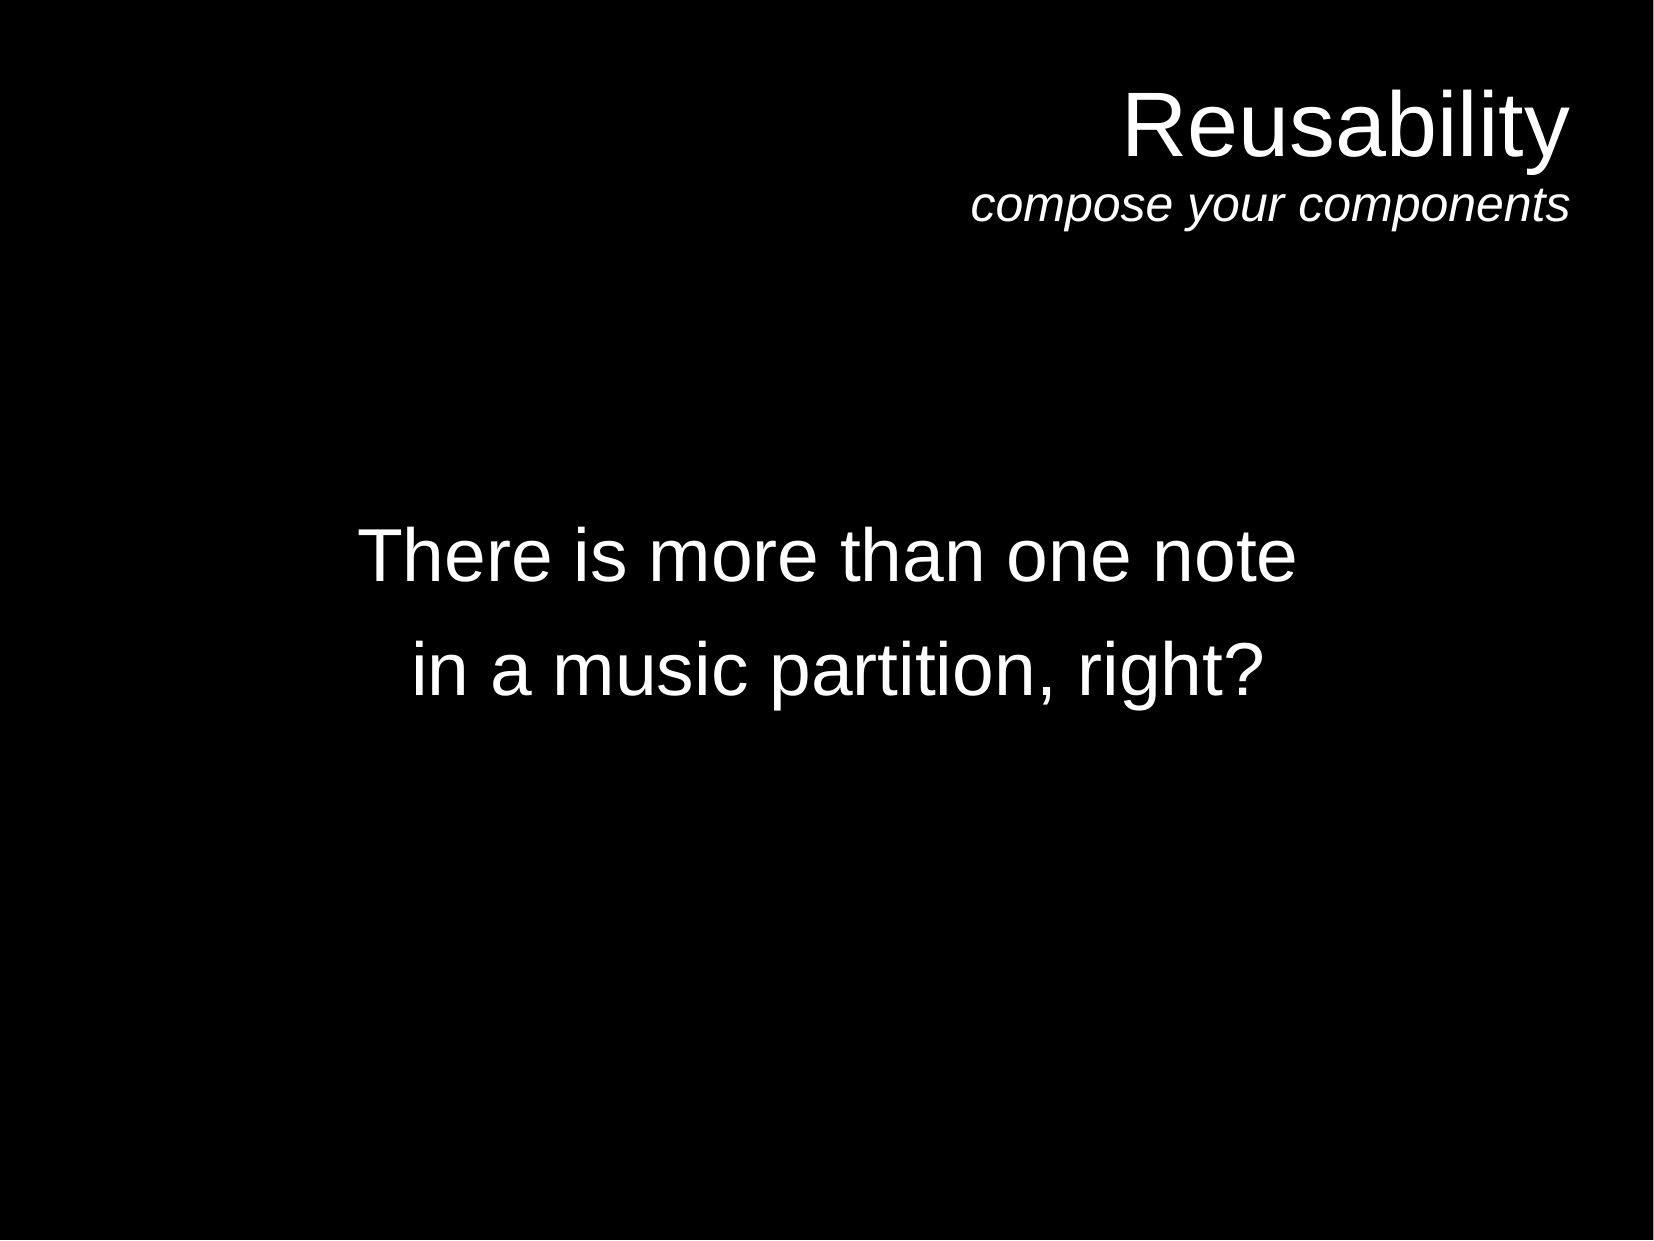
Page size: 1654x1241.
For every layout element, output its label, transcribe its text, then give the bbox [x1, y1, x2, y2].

title Reusability compose your components [82, 56, 1571, 250]
list There is more than one note in a music partition, right? [76, 513, 1565, 798]
